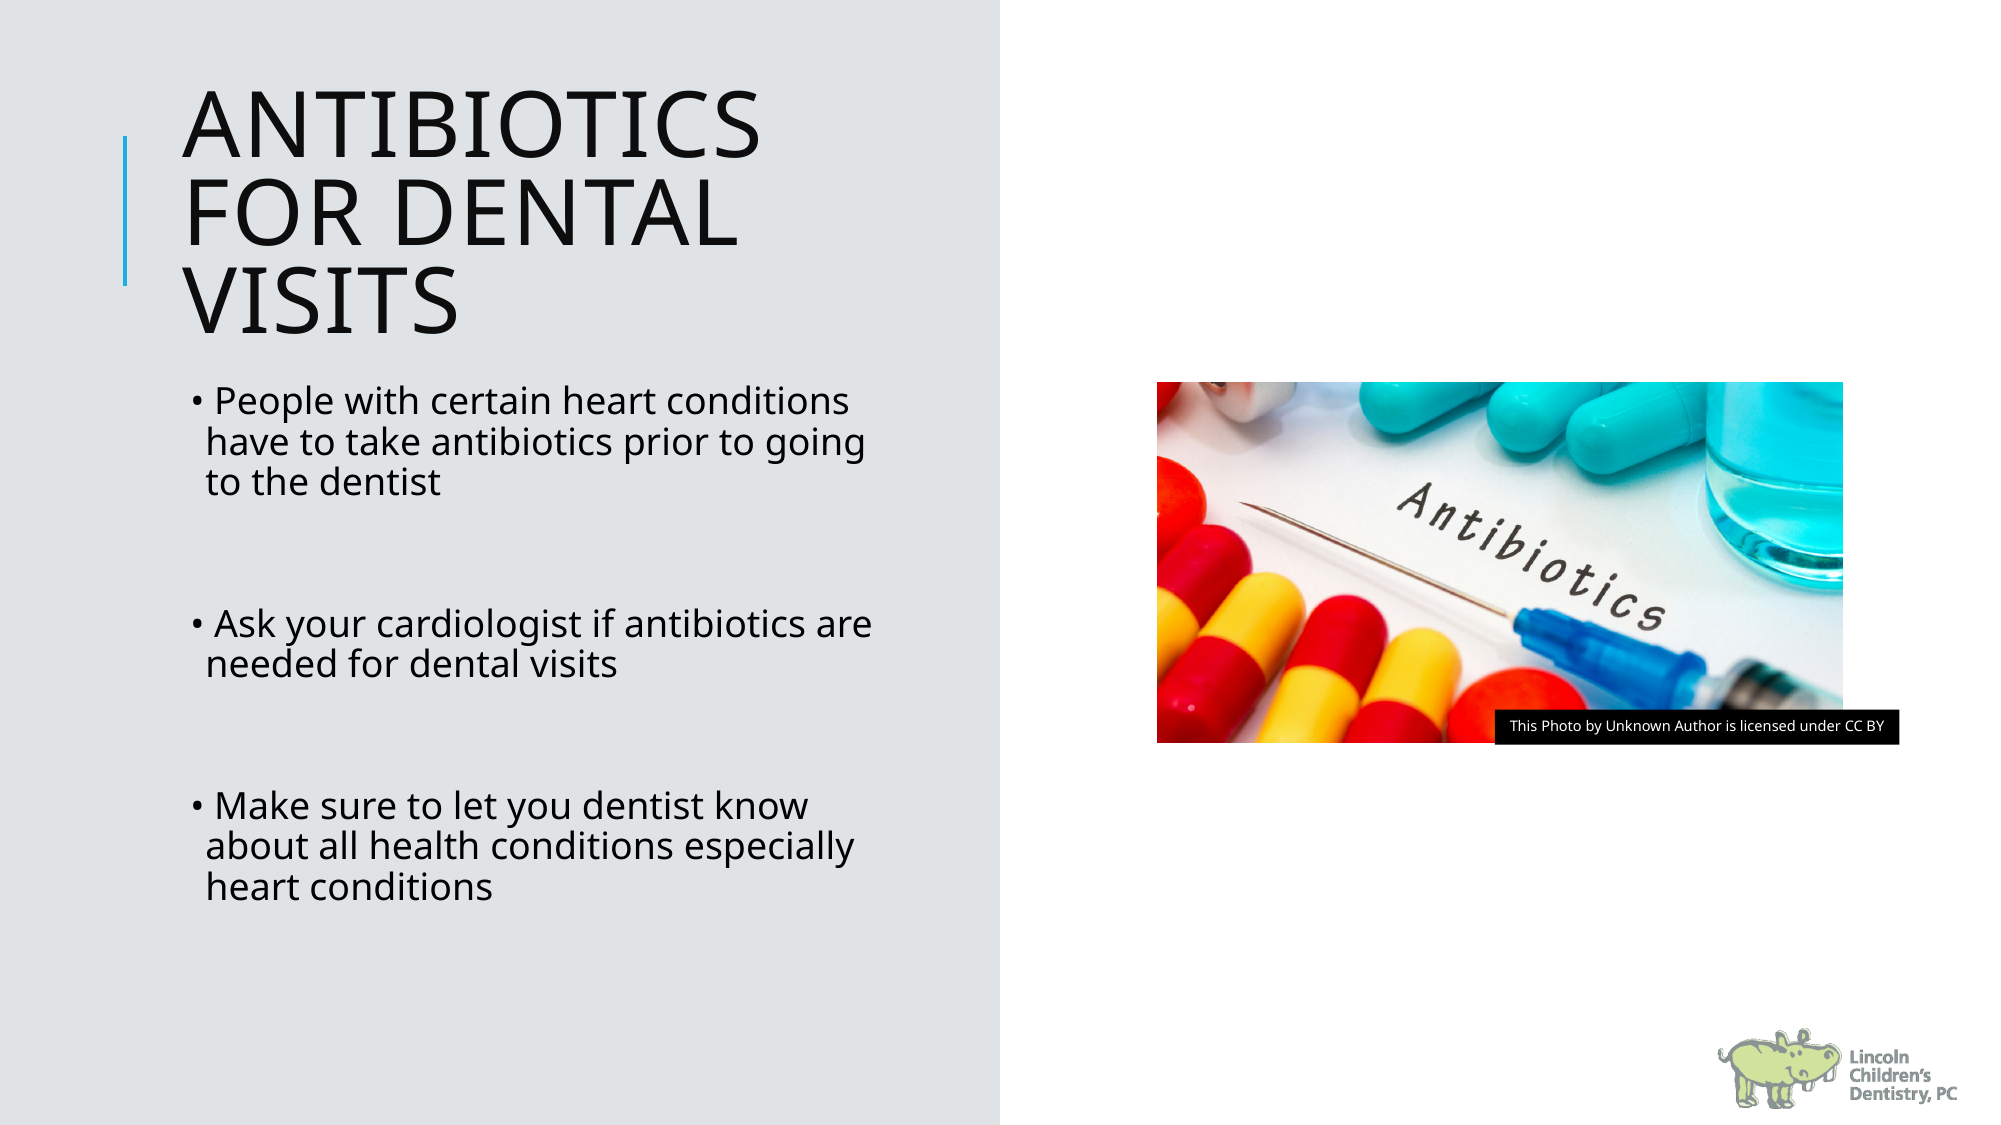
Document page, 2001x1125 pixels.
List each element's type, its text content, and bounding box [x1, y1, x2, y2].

picture [1717, 1028, 1957, 1109]
picture [1157, 382, 1843, 743]
text_box This Photo by Unknown Author is licensed under CC BY [1494, 709, 1843, 743]
title Antibiotics for dental visits [168, 75, 889, 363]
text_box [0, 0, 1000, 1125]
list • People with certain heart conditions have to take antibiotics prior to going to the dentist • Ask your cardiologist if antibiotics are needed for dental visits • Make sure to let you dentist know about all health conditions especially heart conditions [168, 375, 889, 1021]
